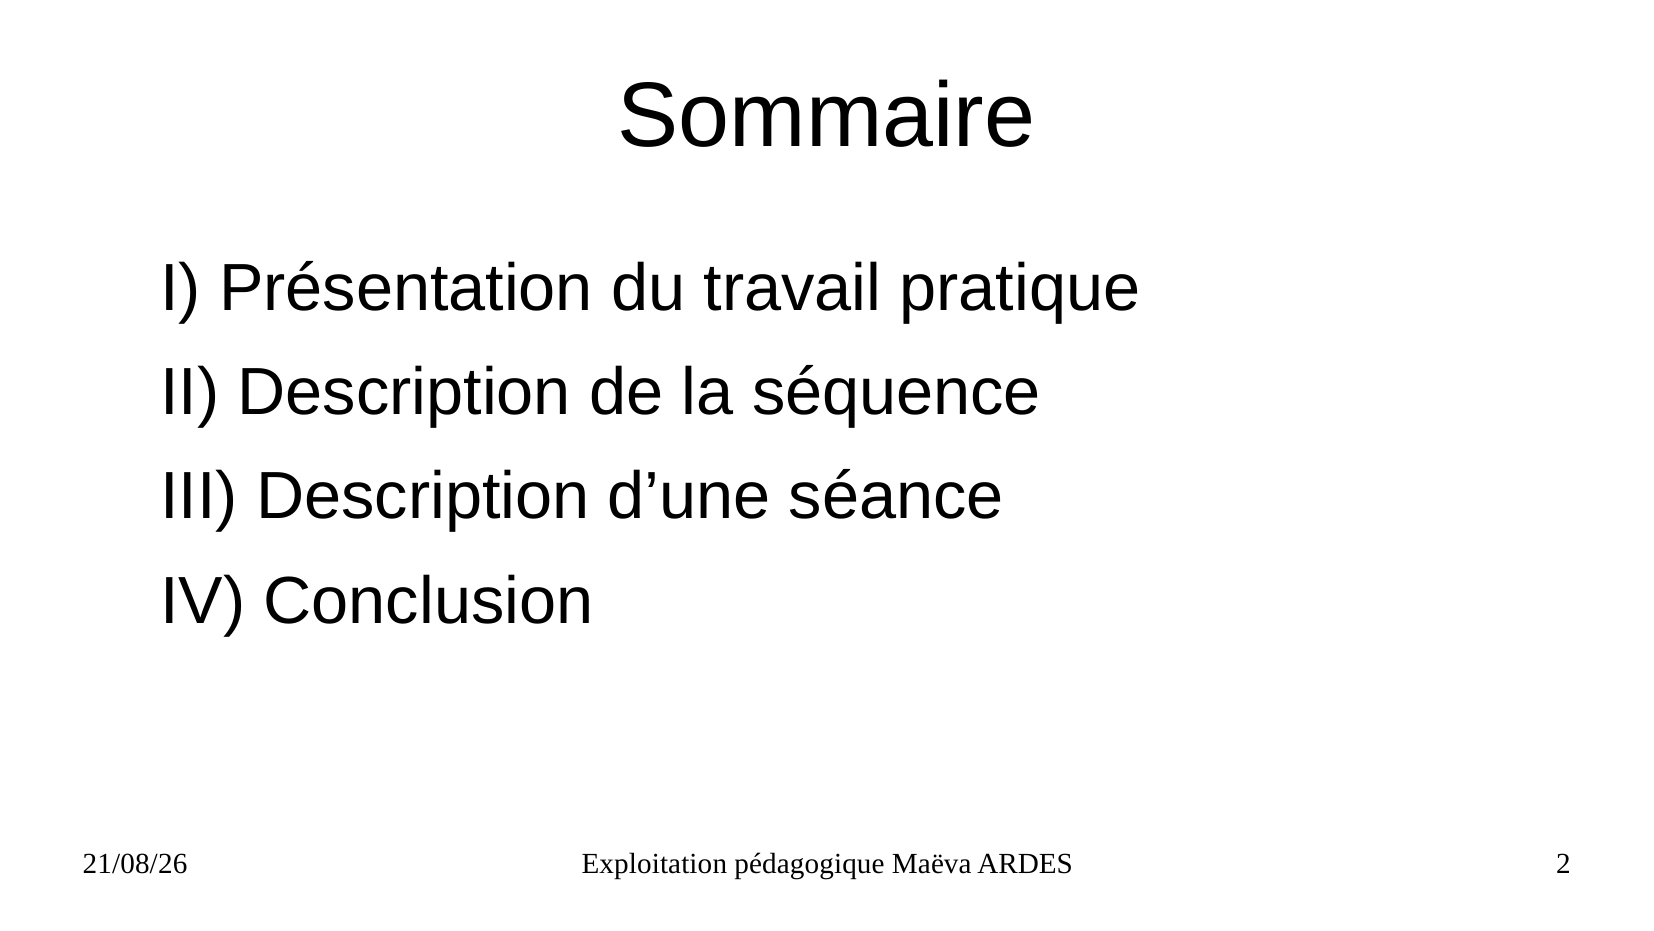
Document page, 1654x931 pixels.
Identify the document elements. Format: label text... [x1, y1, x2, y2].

title Sommaire [82, 37, 1571, 193]
list I) Présentation du travail pratique II) Description de la séquence III) Description d’une séance IV) Conclusion [89, 249, 1571, 662]
